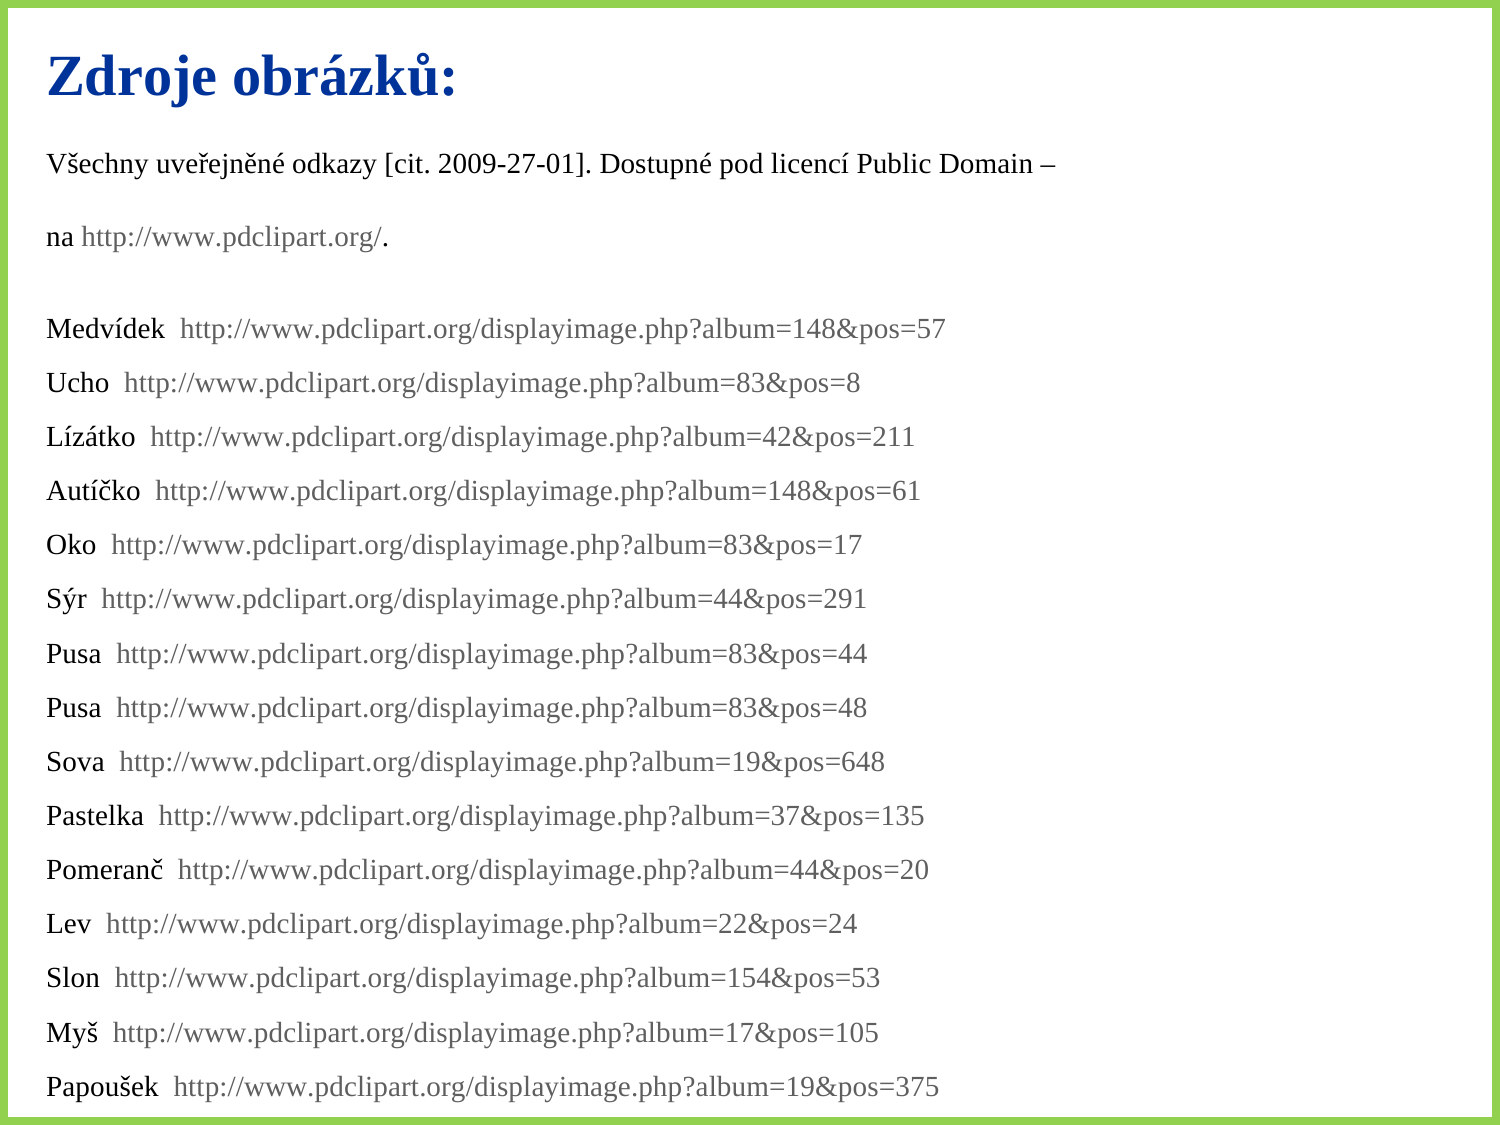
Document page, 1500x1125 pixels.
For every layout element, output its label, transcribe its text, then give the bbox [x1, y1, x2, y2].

text_box Zdroje obrázků: Všechny uveřejněné odkazy [cit. 2009-27-01]. Dostupné pod licencí Public Domain – na http://www.pdclipart.org/. Medvídek http://www.pdclipart.org/displayimage.php?album=148&pos=57 Ucho http://www.pdclipart.org/displayimage.php?album=83&pos=8 Lízátko http://www.pdclipart.org/displayimage.php?album=42&pos=211 Autíčko http://www.pdclipart.org/displayimage.php?album=148&pos=61 Oko http://www.pdclipart.org/displayimage.php?album=83&pos=17 Sýr http://www.pdclipart.org/displayimage.php?album=44&pos=291 Pusa http://www.pdclipart.org/displayimage.php?album=83&pos=44 Pusa http://www.pdclipart.org/displayimage.php?album=83&pos=48 Sova http://www.pdclipart.org/displayimage.php?album=19&pos=648 Pastelka http://www.pdclipart.org/displayimage.php?album=37&pos=135 Pomeranč http://www.pdclipart.org/displayimage.php?album=44&pos=20 Lev http://www.pdclipart.org/displayimage.php?album=22&pos=24 Slon http://www.pdclipart.org/displayimage.php?album=154&pos=53 Myš http://www.pdclipart.org/displayimage.php?album=17&pos=105 Papoušek http://www.pdclipart.org/displayimage.php?album=19&pos=375 [31, 29, 1079, 1110]
